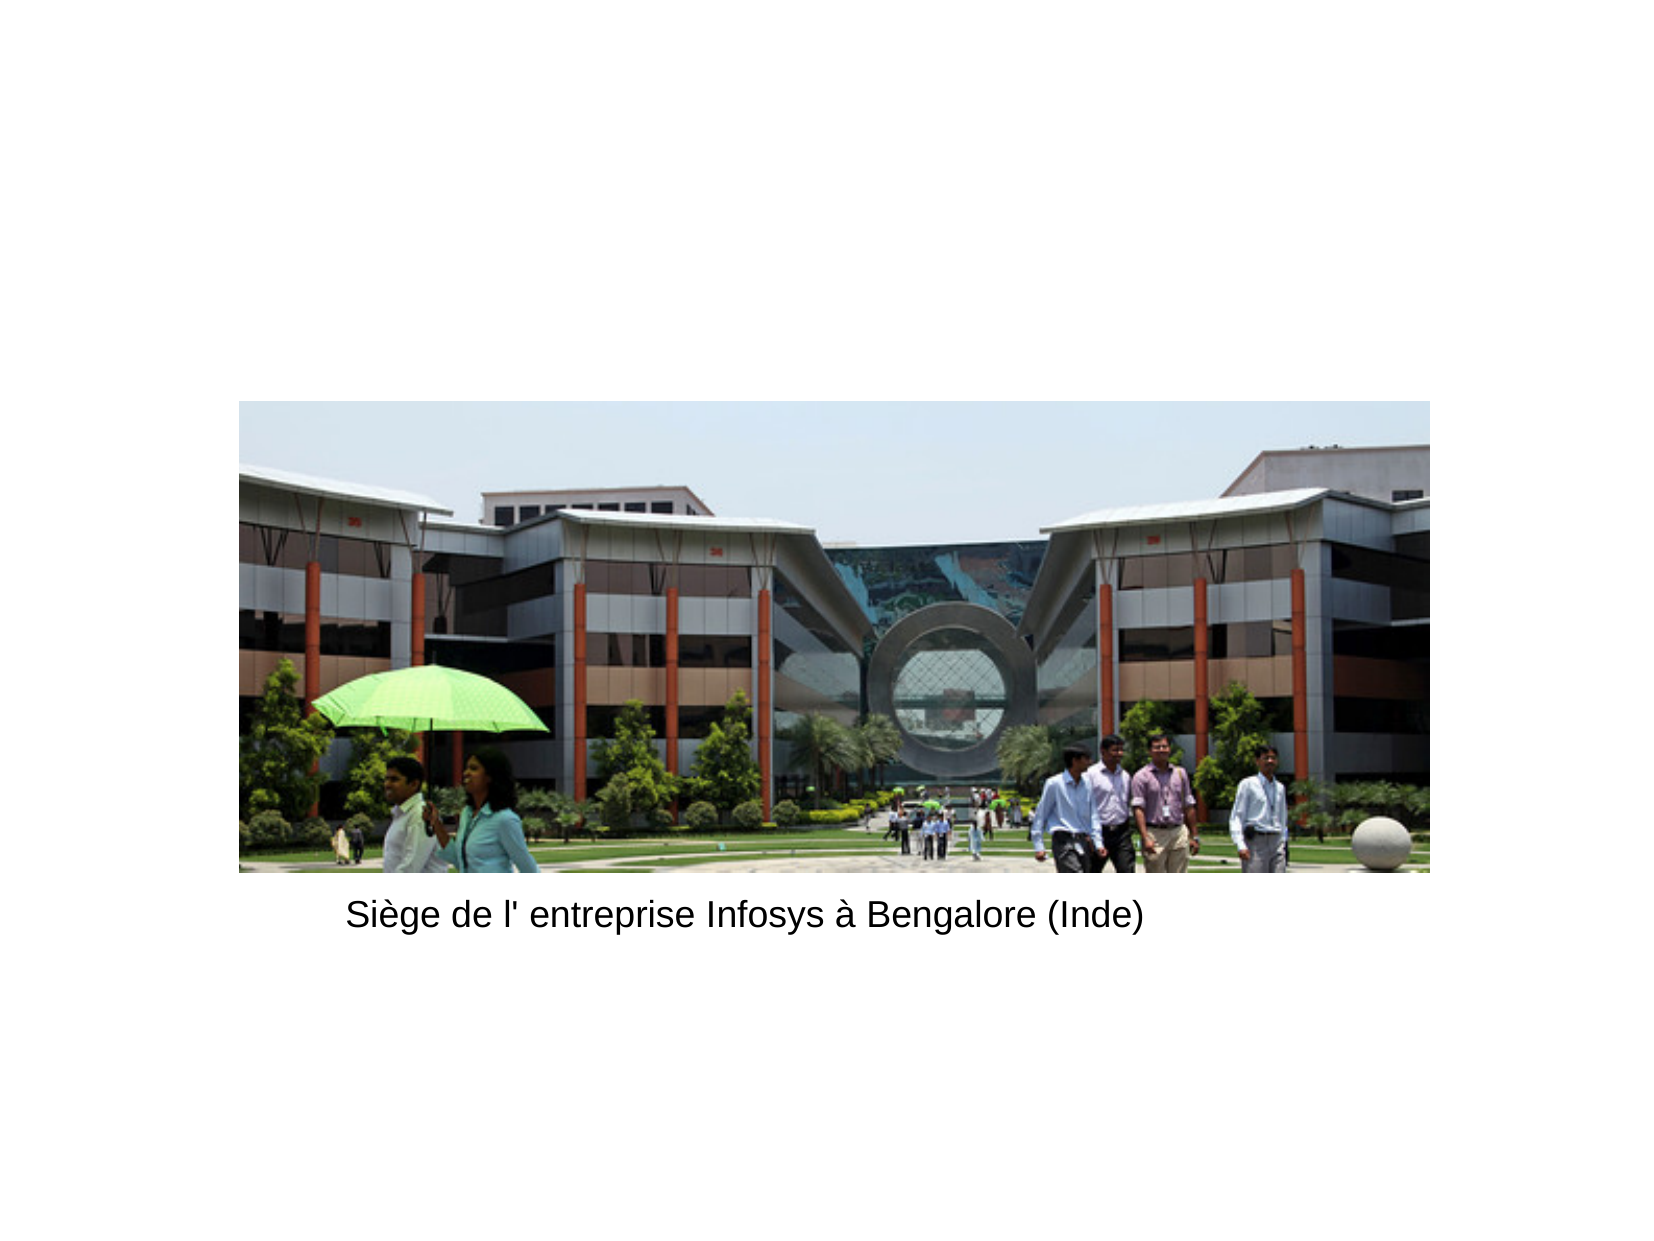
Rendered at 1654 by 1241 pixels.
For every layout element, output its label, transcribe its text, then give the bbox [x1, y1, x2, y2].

text_box Siège de l' entreprise Infosys à Bengalore (Inde) [330, 885, 1171, 943]
picture [239, 401, 1430, 873]
